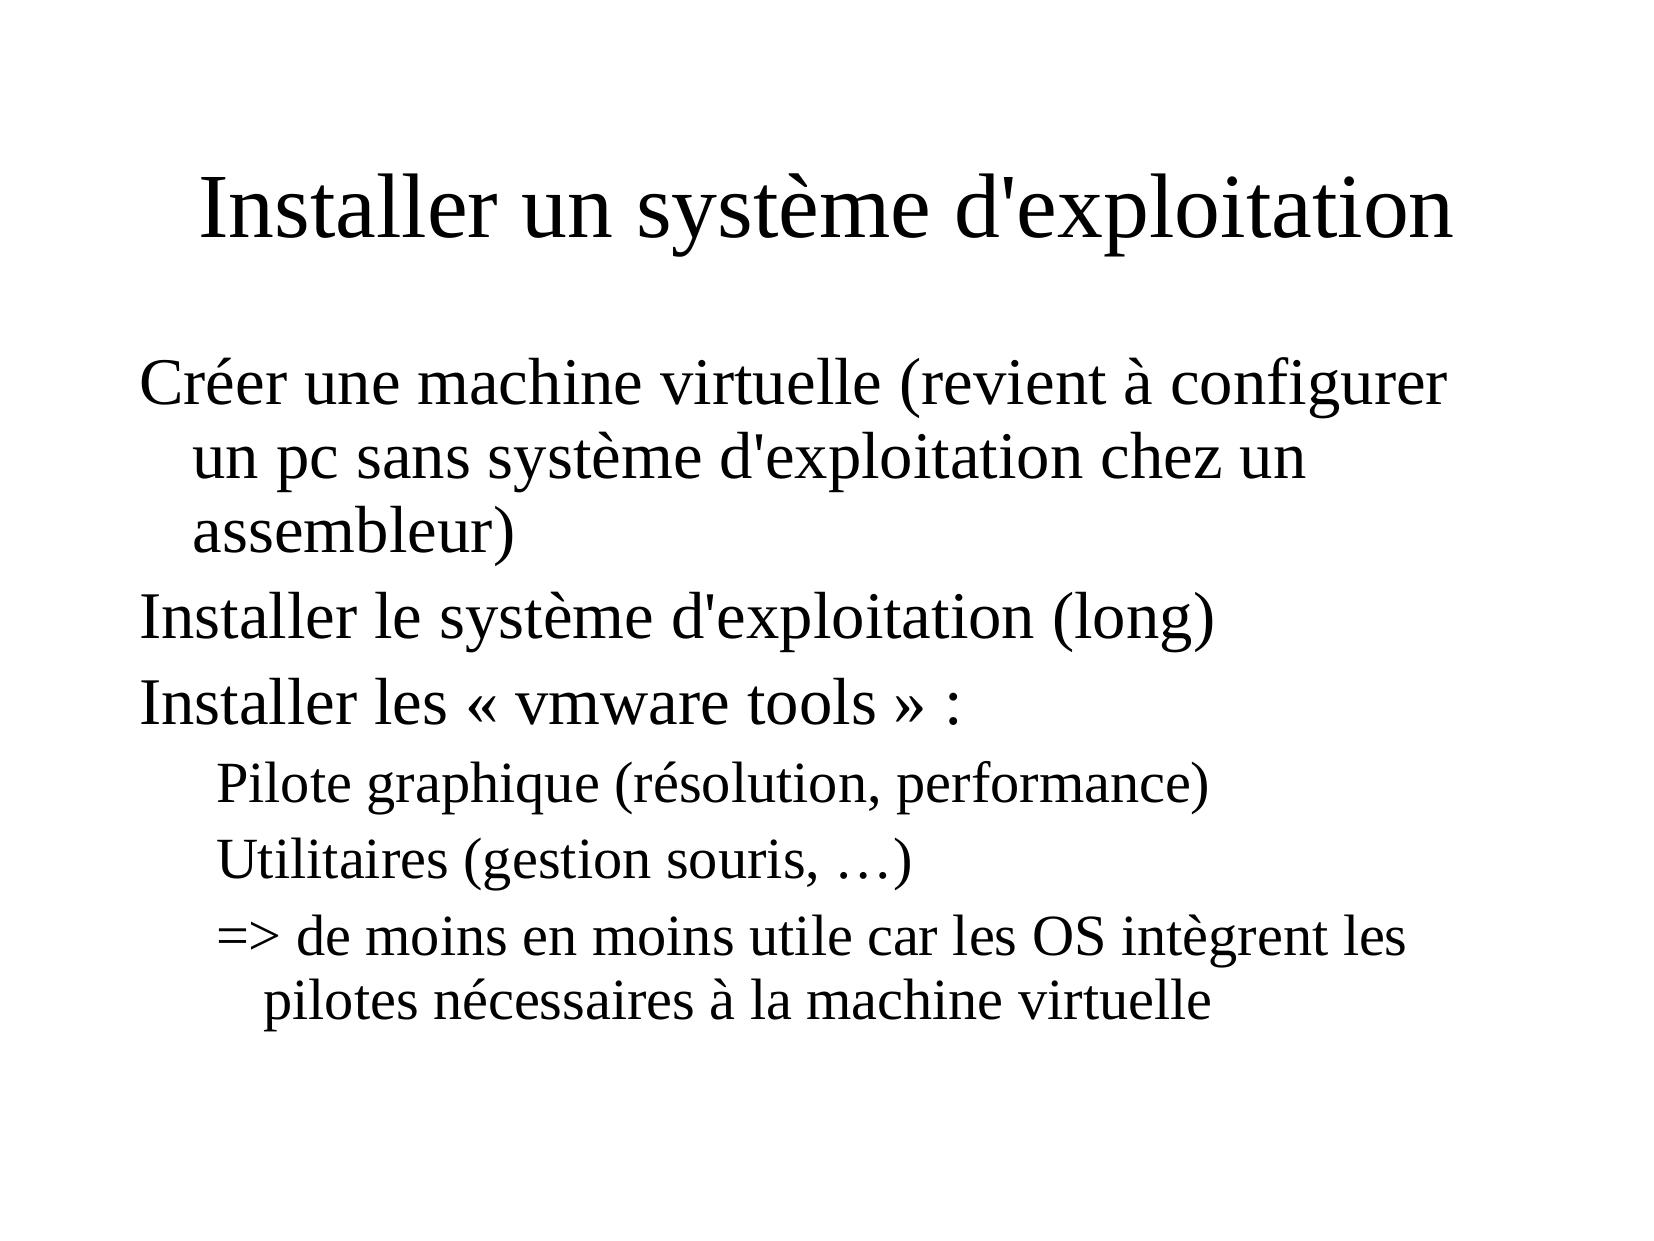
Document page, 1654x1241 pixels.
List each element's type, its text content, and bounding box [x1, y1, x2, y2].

list Créer une machine virtuelle (revient à configurer un pc sans système d'exploitation chez un assembleur) Installer le système d'exploitation (long) Installer les « vmware tools » : Pilote graphique (résolution, performance) Utilitaires (gestion souris, …) => de moins en moins utile car les OS intègrent les pilotes nécessaires à la machine virtuelle [121, 344, 1534, 1127]
title Installer un système d'exploitation [121, 102, 1534, 311]
